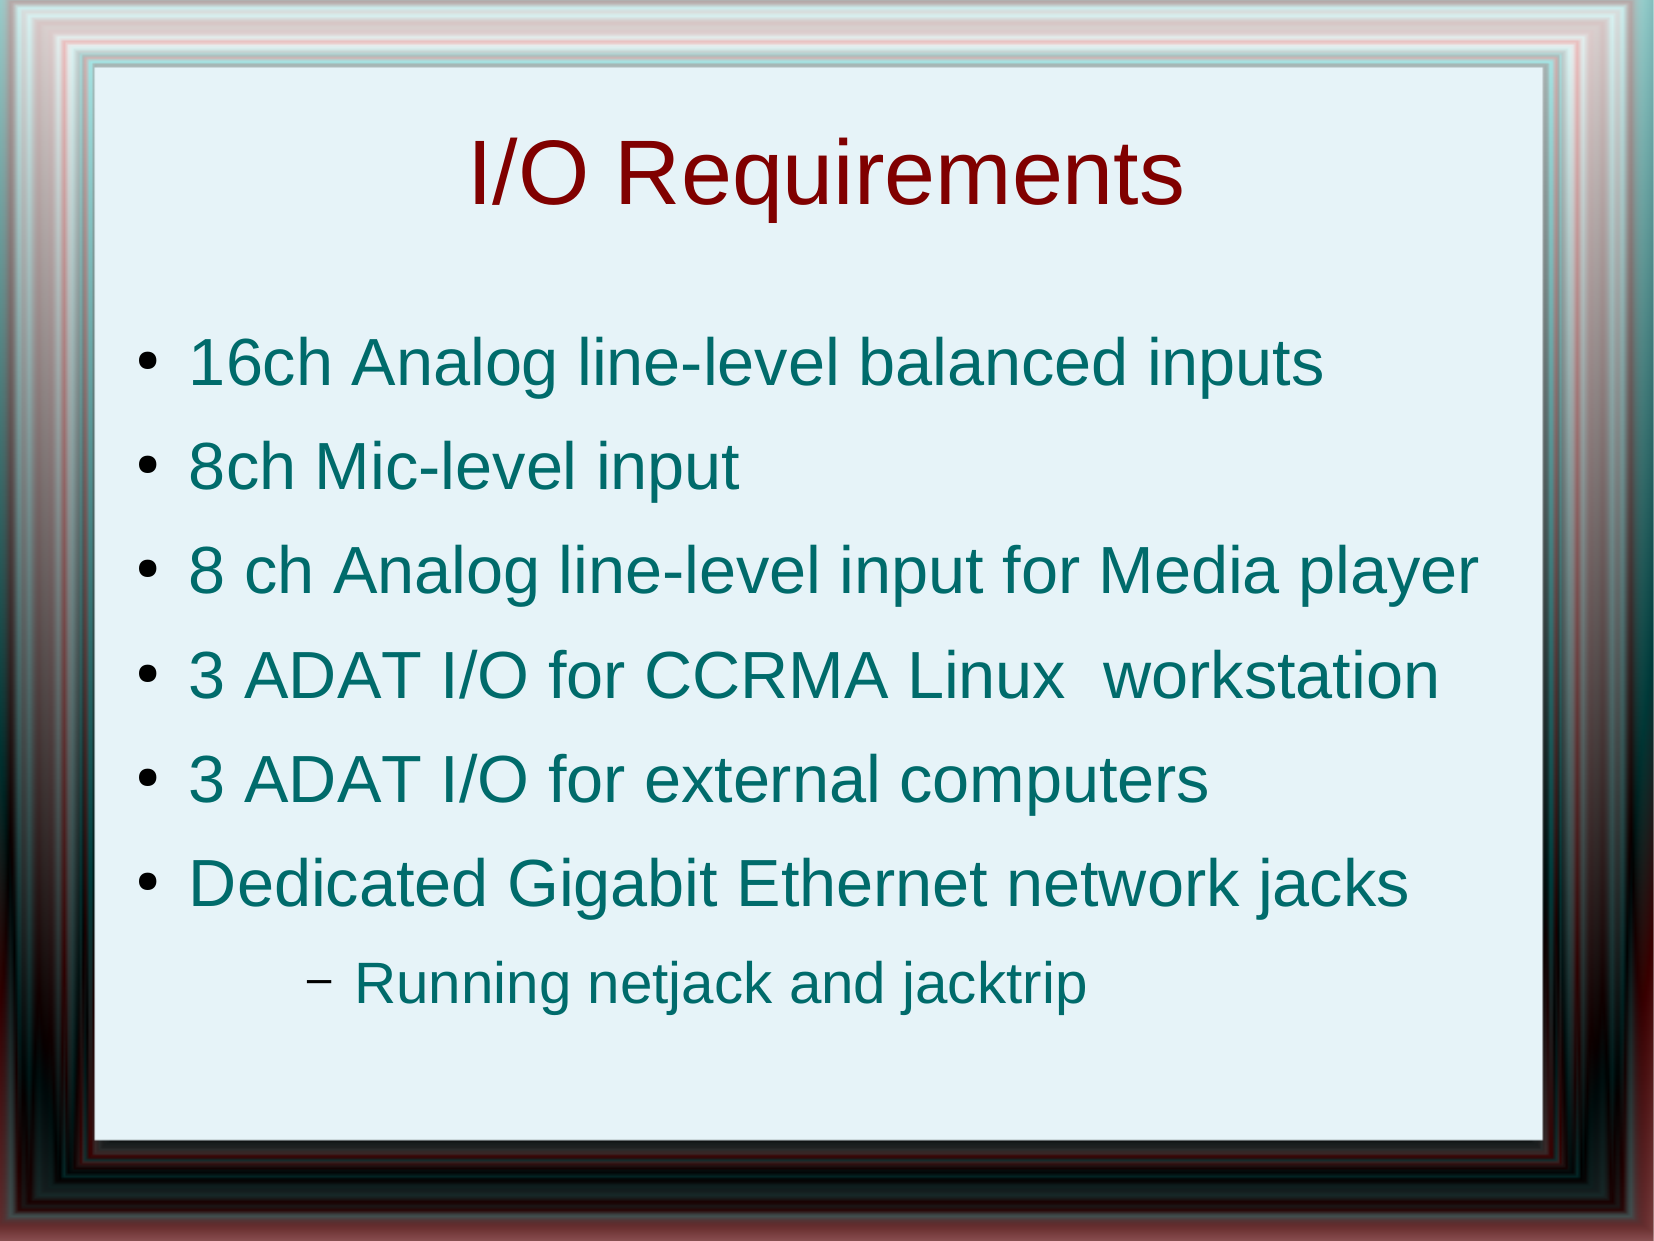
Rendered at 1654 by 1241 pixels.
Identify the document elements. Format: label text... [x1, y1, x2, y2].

title I/O Requirements [118, 95, 1536, 250]
picture [0, 0, 1654, 1241]
list 16ch Analog line-level balanced inputs 8ch Mic-level input 8 ch Analog line-level input for Media player 3 ADAT I/O for CCRMA Linux workstation 3 ADAT I/O for external computers Dedicated Gigabit Ethernet network jacks Running netjack and jacktrip [118, 324, 1506, 1073]
